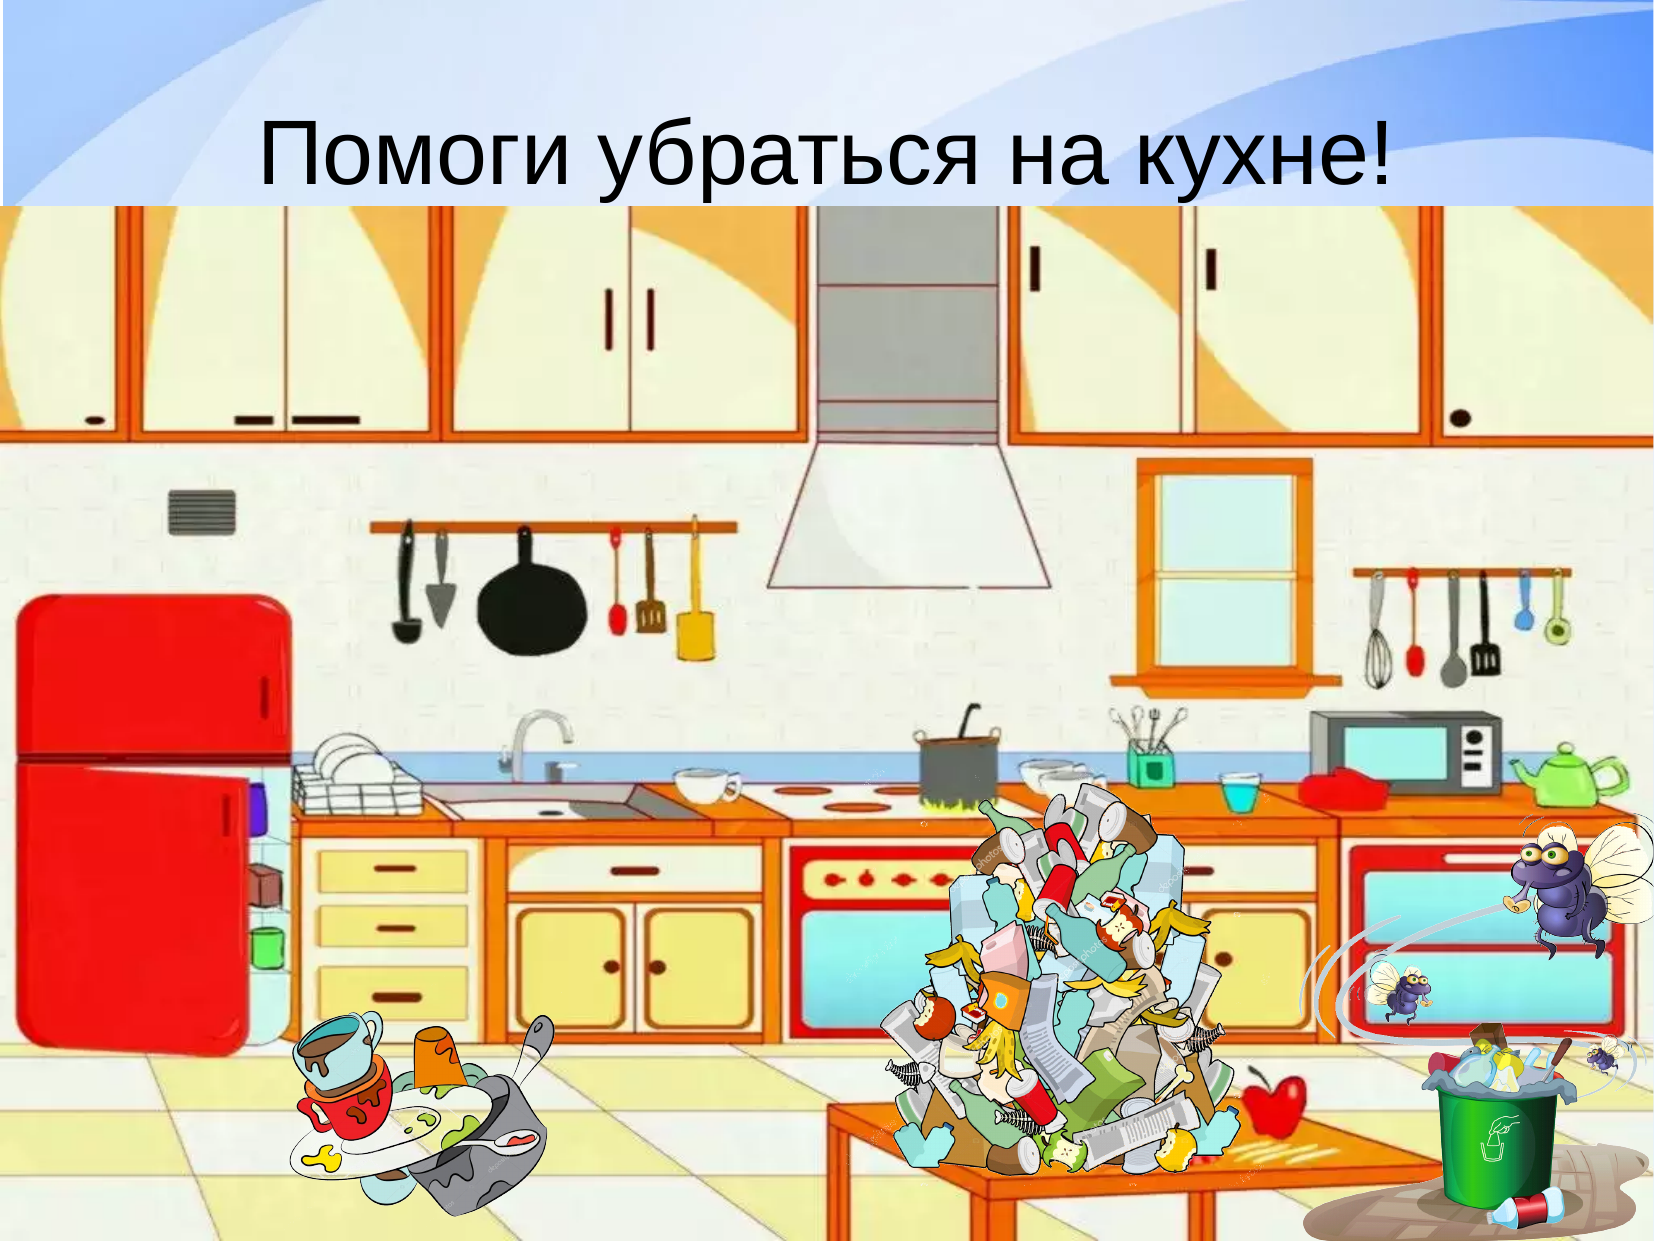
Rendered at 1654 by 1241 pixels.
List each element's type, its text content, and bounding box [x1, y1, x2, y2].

picture [0, 0, 1654, 1241]
title Помоги убраться на кухне! [82, 49, 1571, 206]
